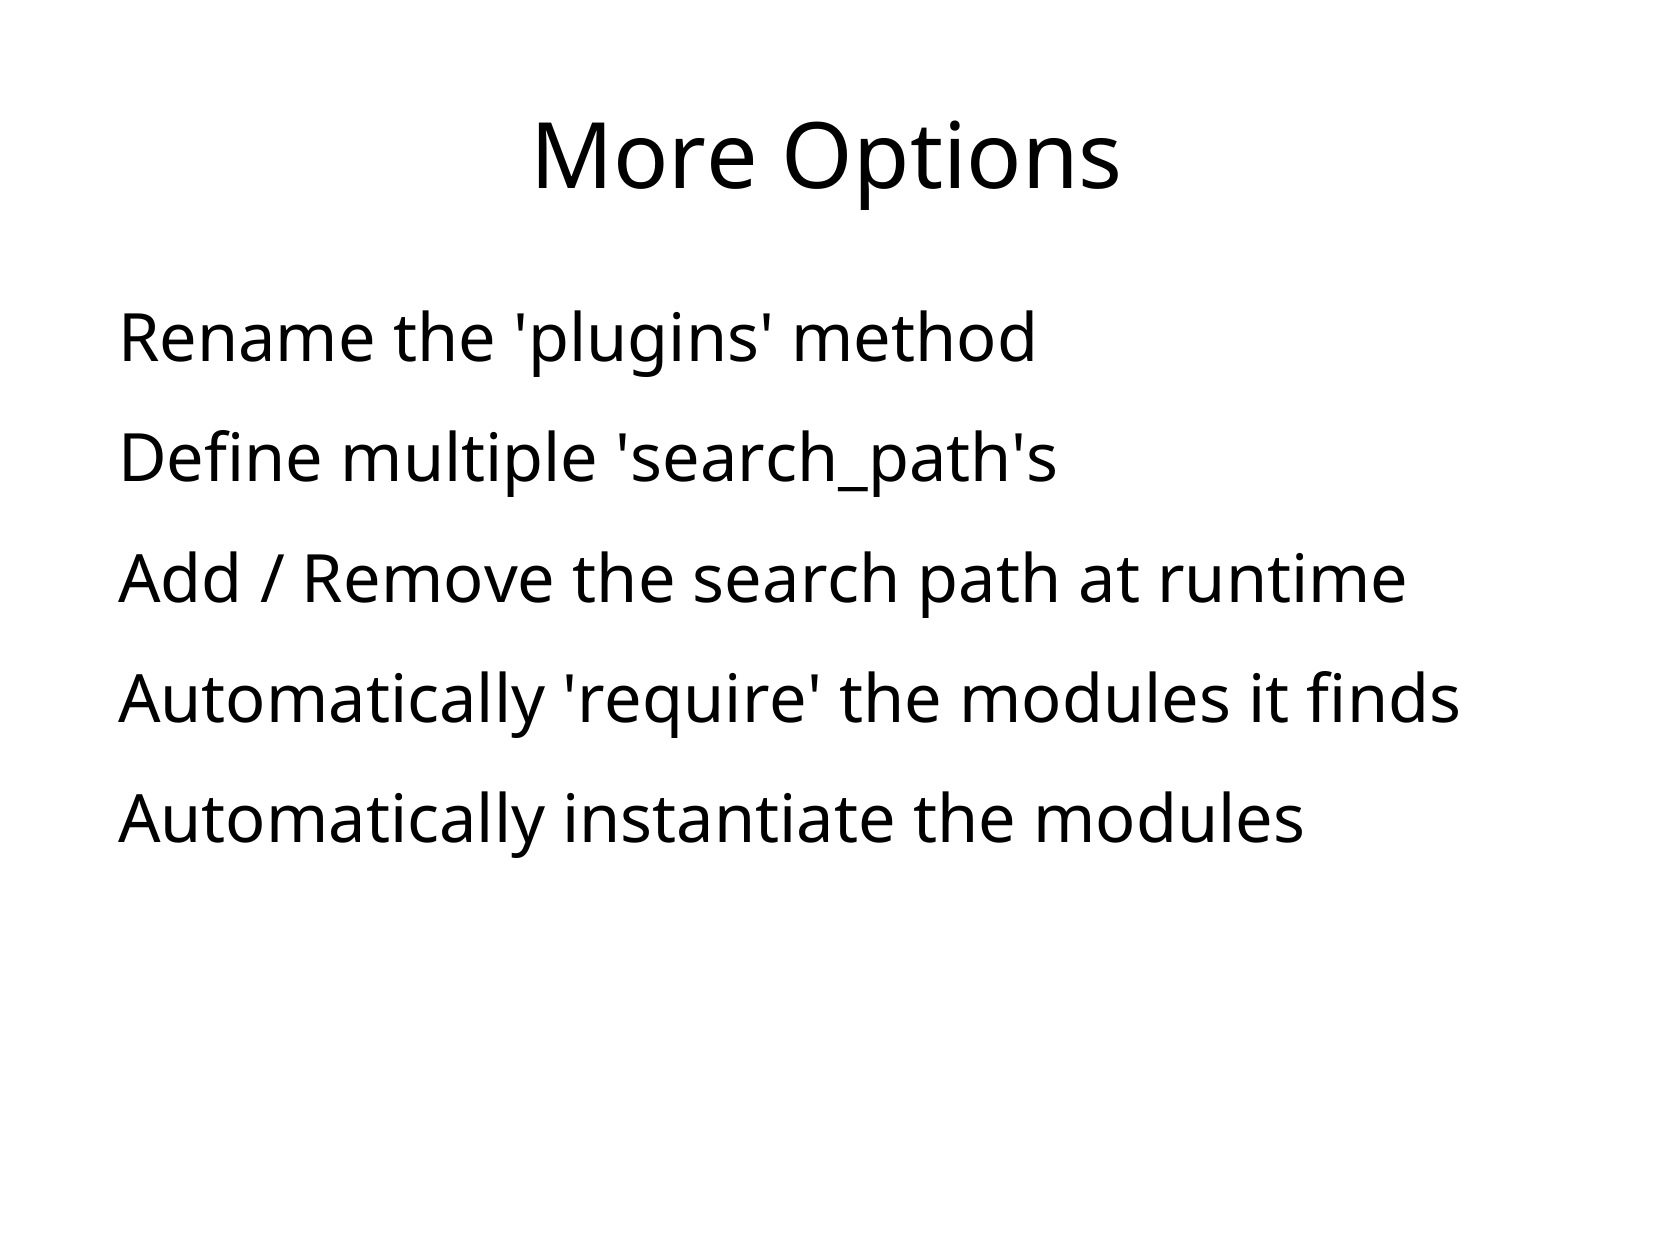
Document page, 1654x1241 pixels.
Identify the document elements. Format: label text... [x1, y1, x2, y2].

list Rename the 'plugins' method Define multiple 'search_path's Add / Remove the search path at runtime Automatically 'require' the modules it finds Automatically instantiate the modules [82, 290, 1571, 1109]
title More Options [82, 49, 1571, 257]
